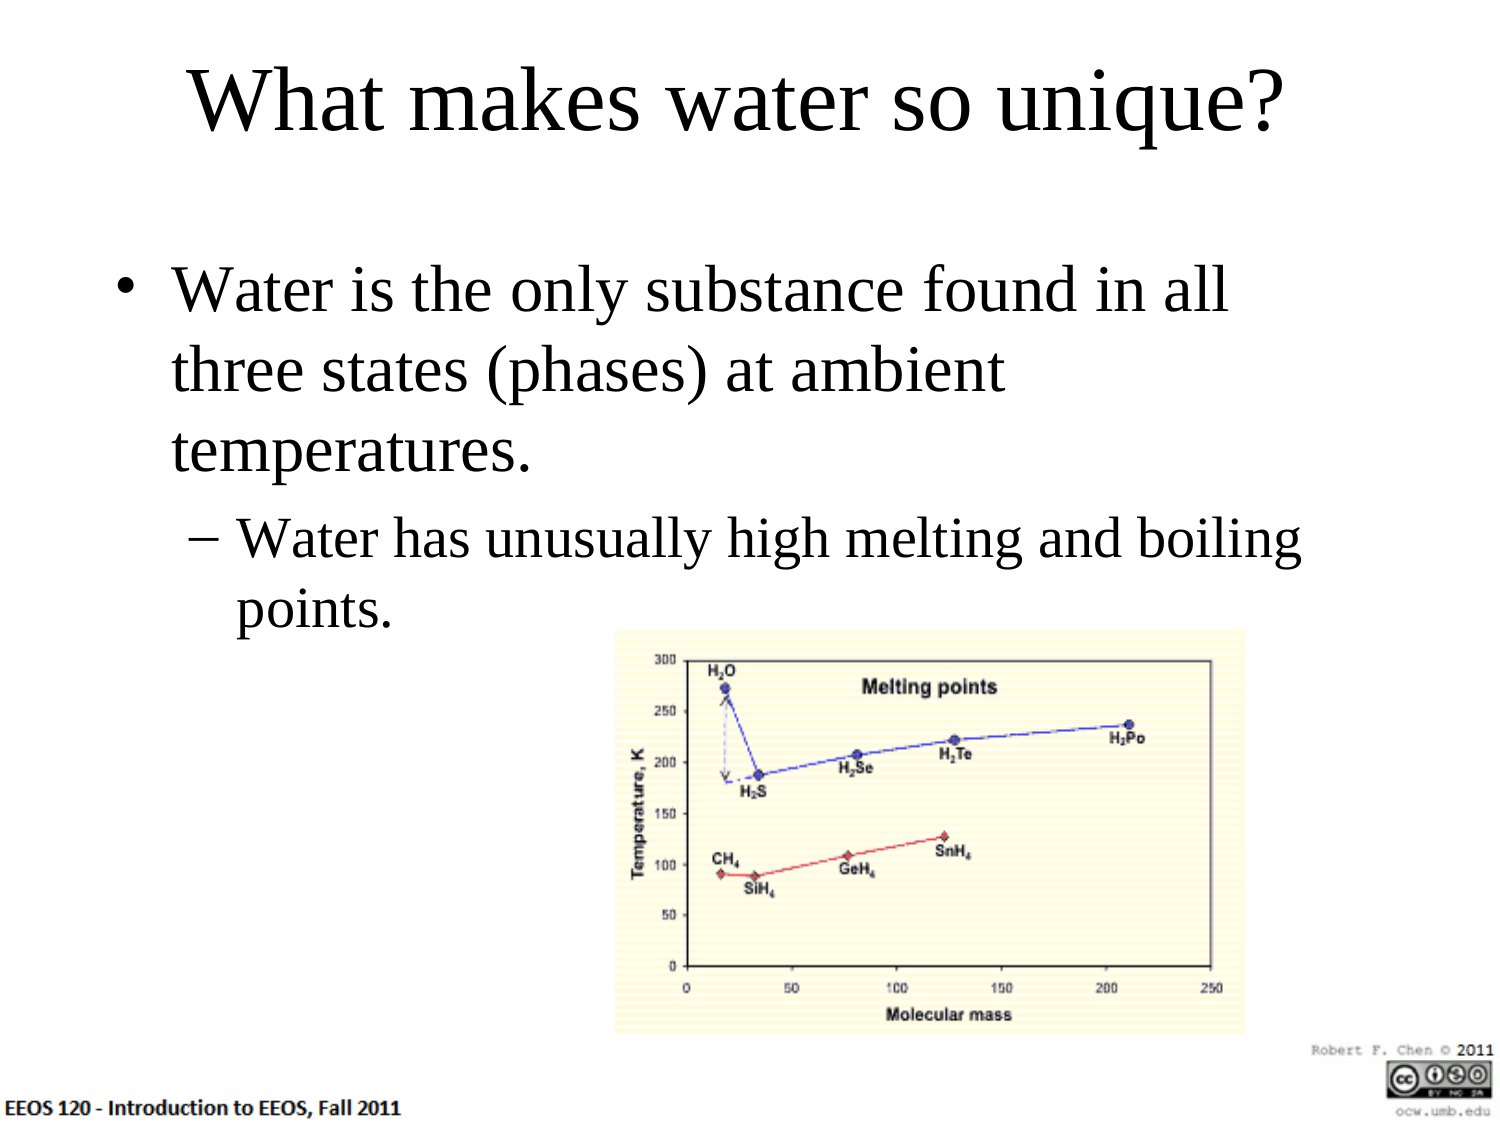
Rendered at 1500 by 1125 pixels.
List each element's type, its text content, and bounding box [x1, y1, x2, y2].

title What makes water so unique? [99, 0, 1375, 188]
picture [1304, 1037, 1500, 1125]
picture [0, 1090, 406, 1125]
list Water is the only substance found in all three states (phases) at ambient temperatures. Water has unusually high melting and boiling points. [99, 237, 1375, 913]
picture [615, 629, 1245, 1036]
